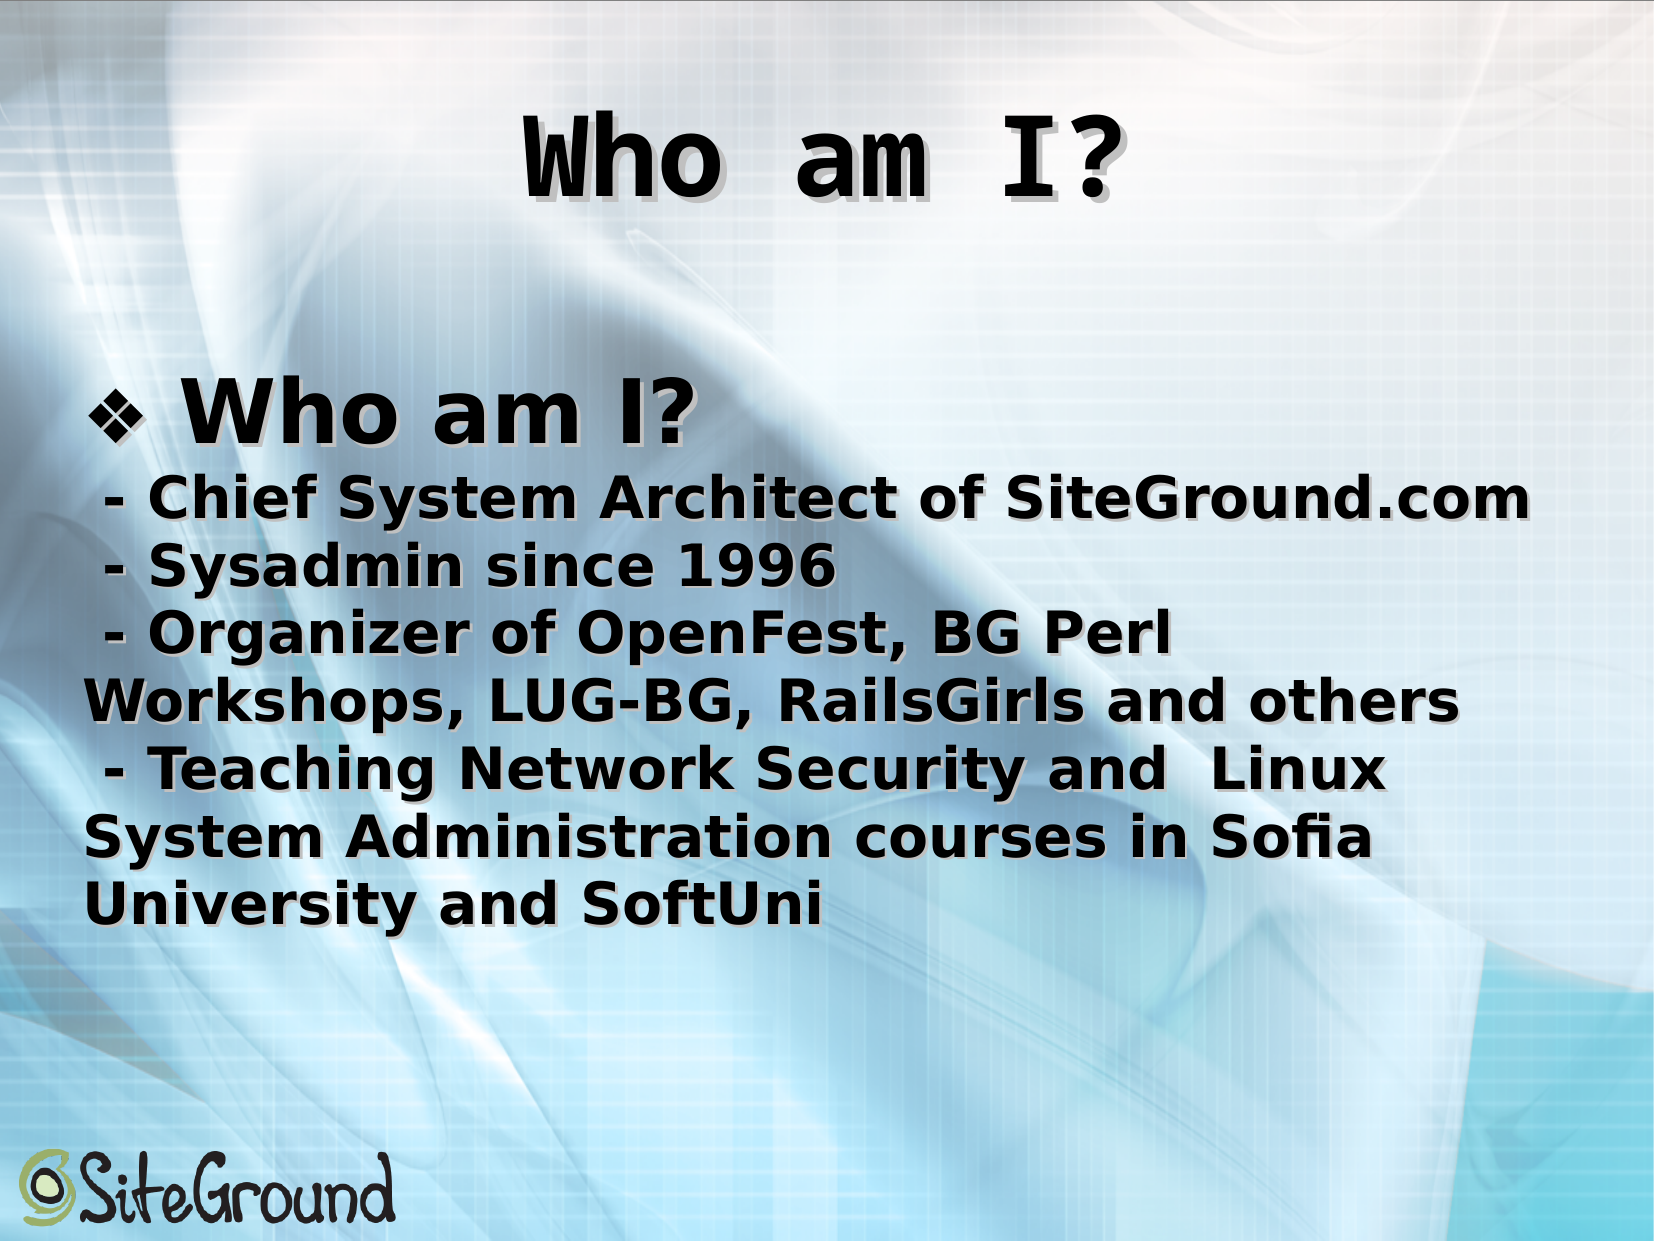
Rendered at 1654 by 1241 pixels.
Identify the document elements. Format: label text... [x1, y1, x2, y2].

picture [15, 1145, 396, 1233]
title Who am I? [82, 49, 1571, 257]
subtitle ❖ Who am I? - Chief System Architect of SiteGround.com - Sysadmin since 1996 - Organizer of OpenFest, BG Perl Workshops, LUG-BG, RailsGirls and others - Teaching Network Security and Linux System Administration courses in Sofia University and SoftUni [82, 290, 1571, 1010]
